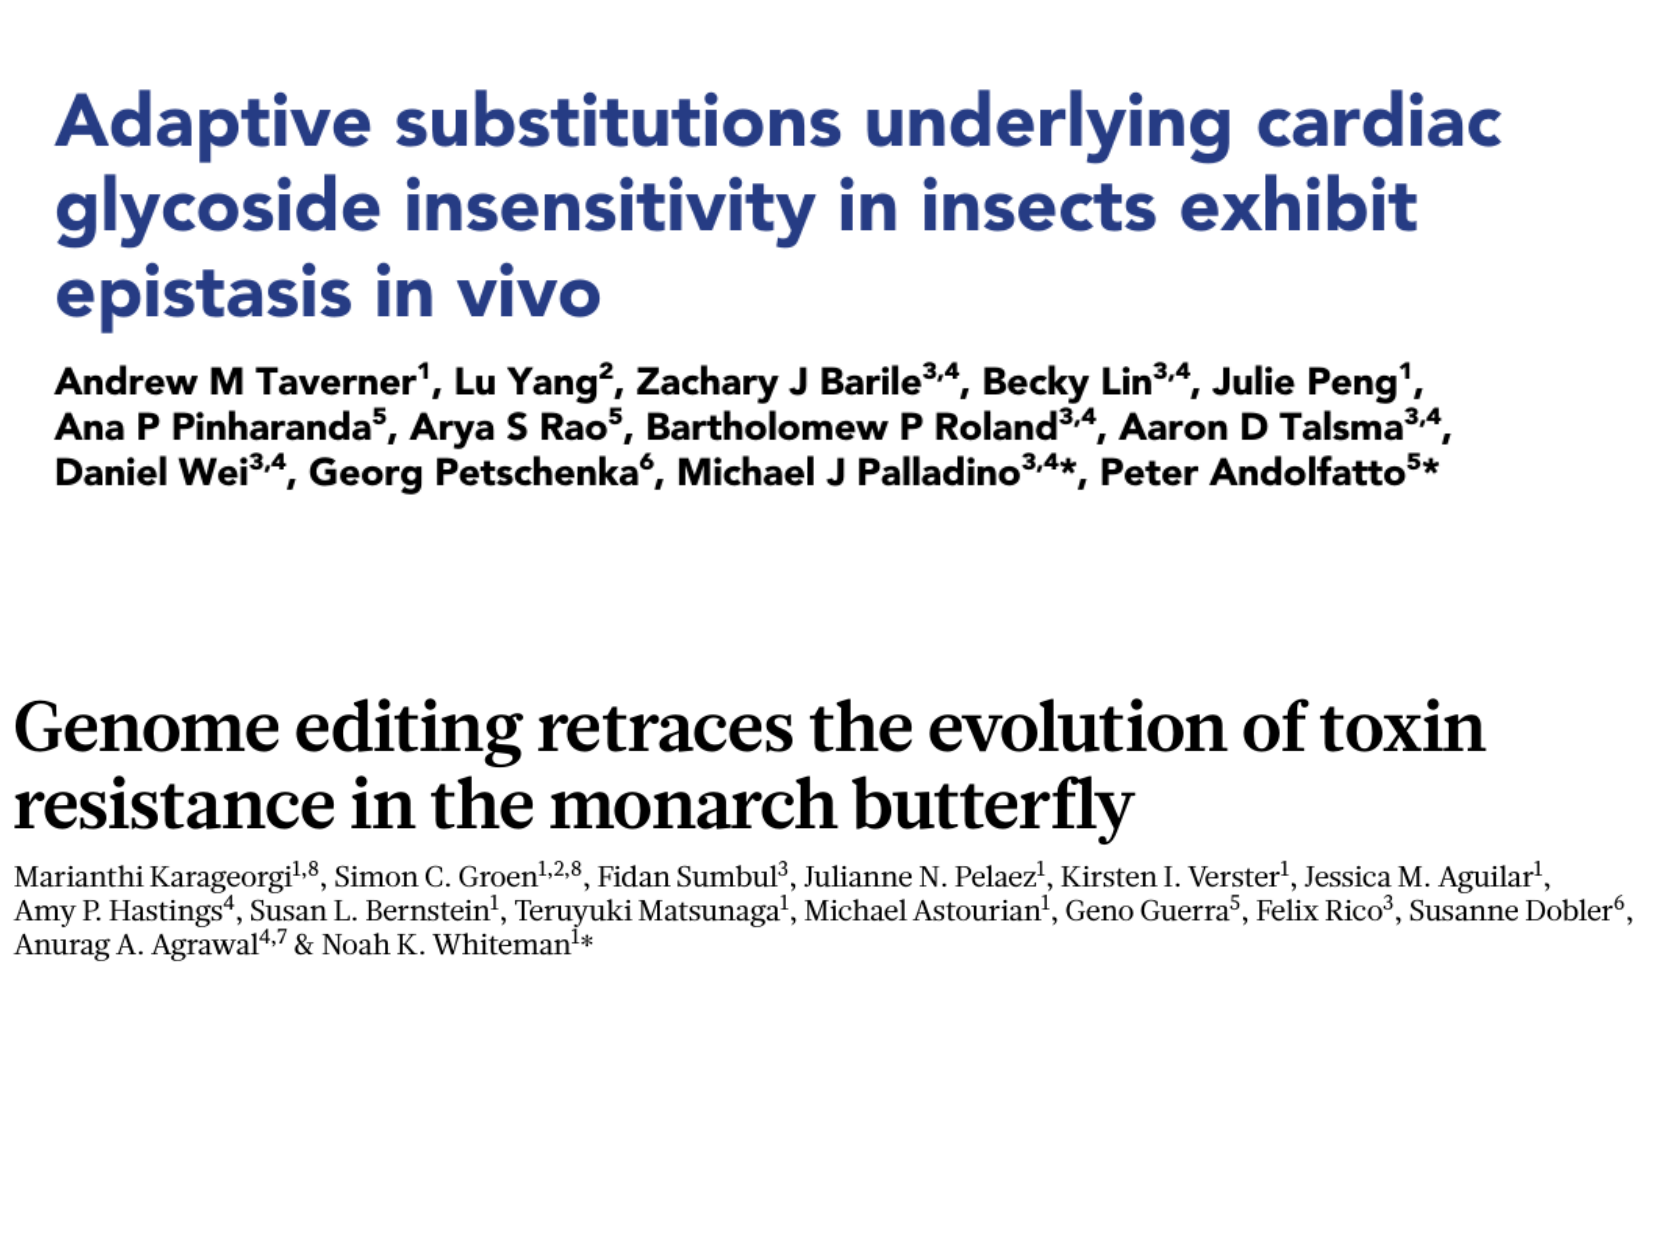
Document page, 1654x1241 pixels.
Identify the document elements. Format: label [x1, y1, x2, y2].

picture [48, 71, 1522, 512]
picture [1, 682, 1654, 964]
